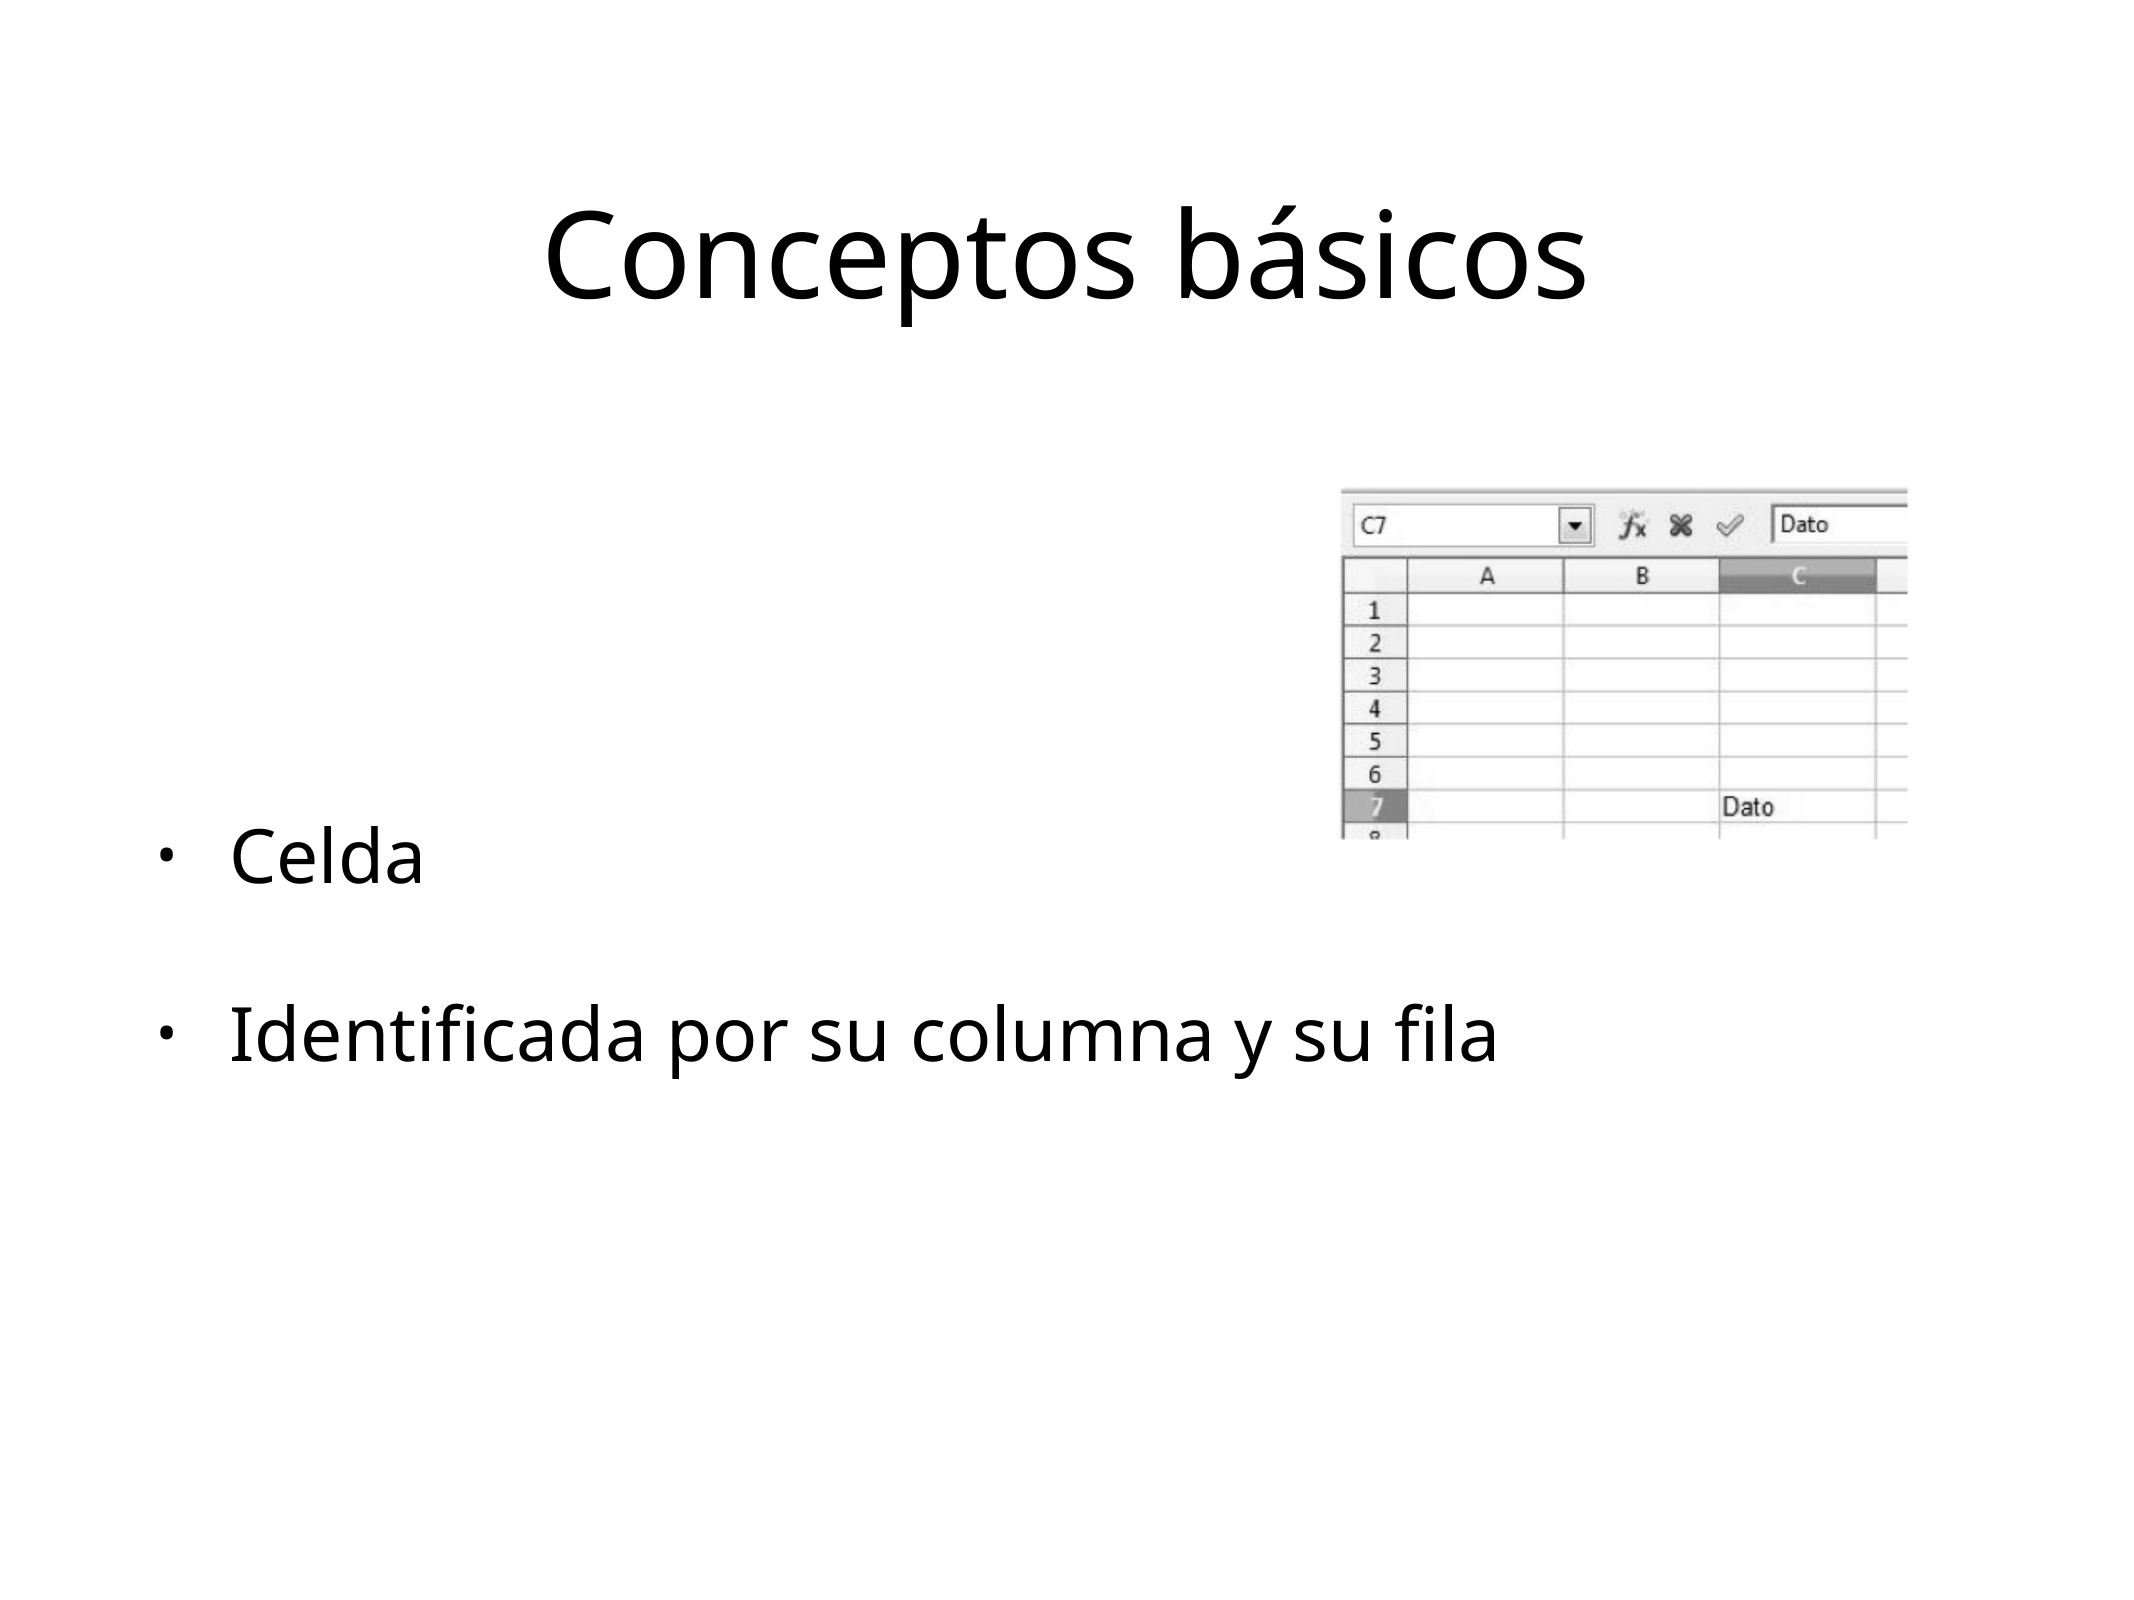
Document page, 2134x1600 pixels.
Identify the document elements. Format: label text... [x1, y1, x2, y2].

title Conceptos básicos [156, 72, 1978, 427]
picture [1335, 479, 1921, 850]
list Celda Identificada por su columna y su fila [156, 427, 1978, 1459]
